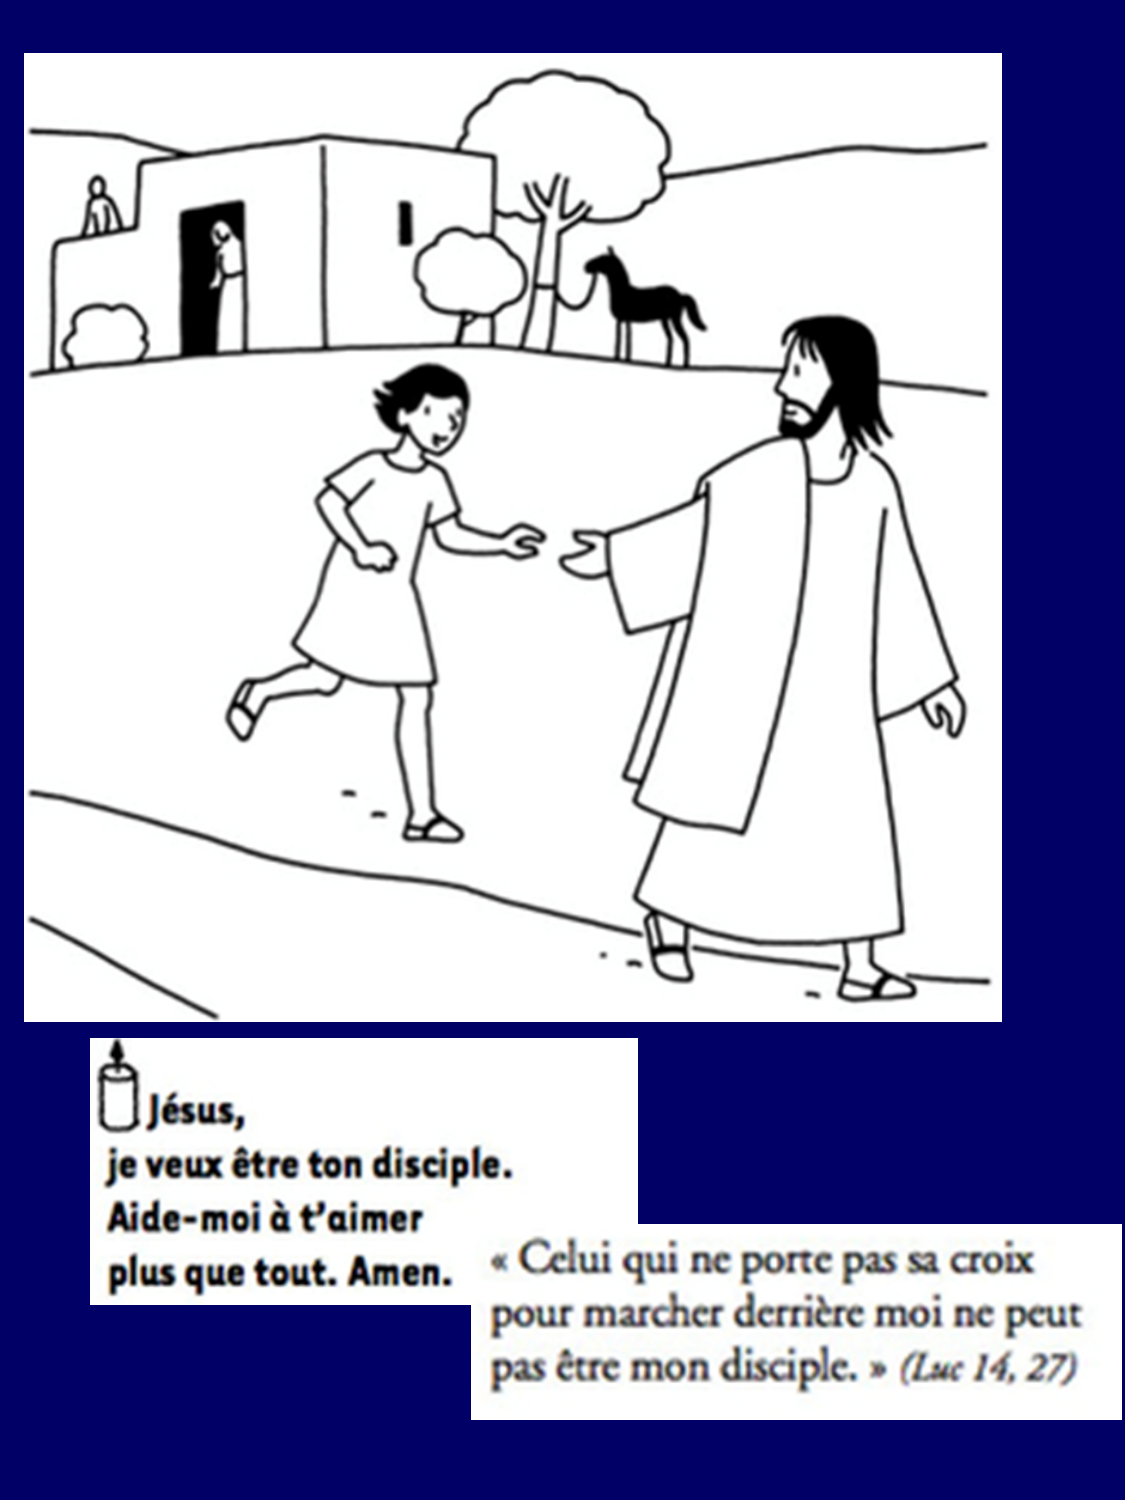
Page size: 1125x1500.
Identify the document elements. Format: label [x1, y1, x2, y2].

picture [24, 53, 1002, 1022]
picture [90, 1038, 1122, 1420]
